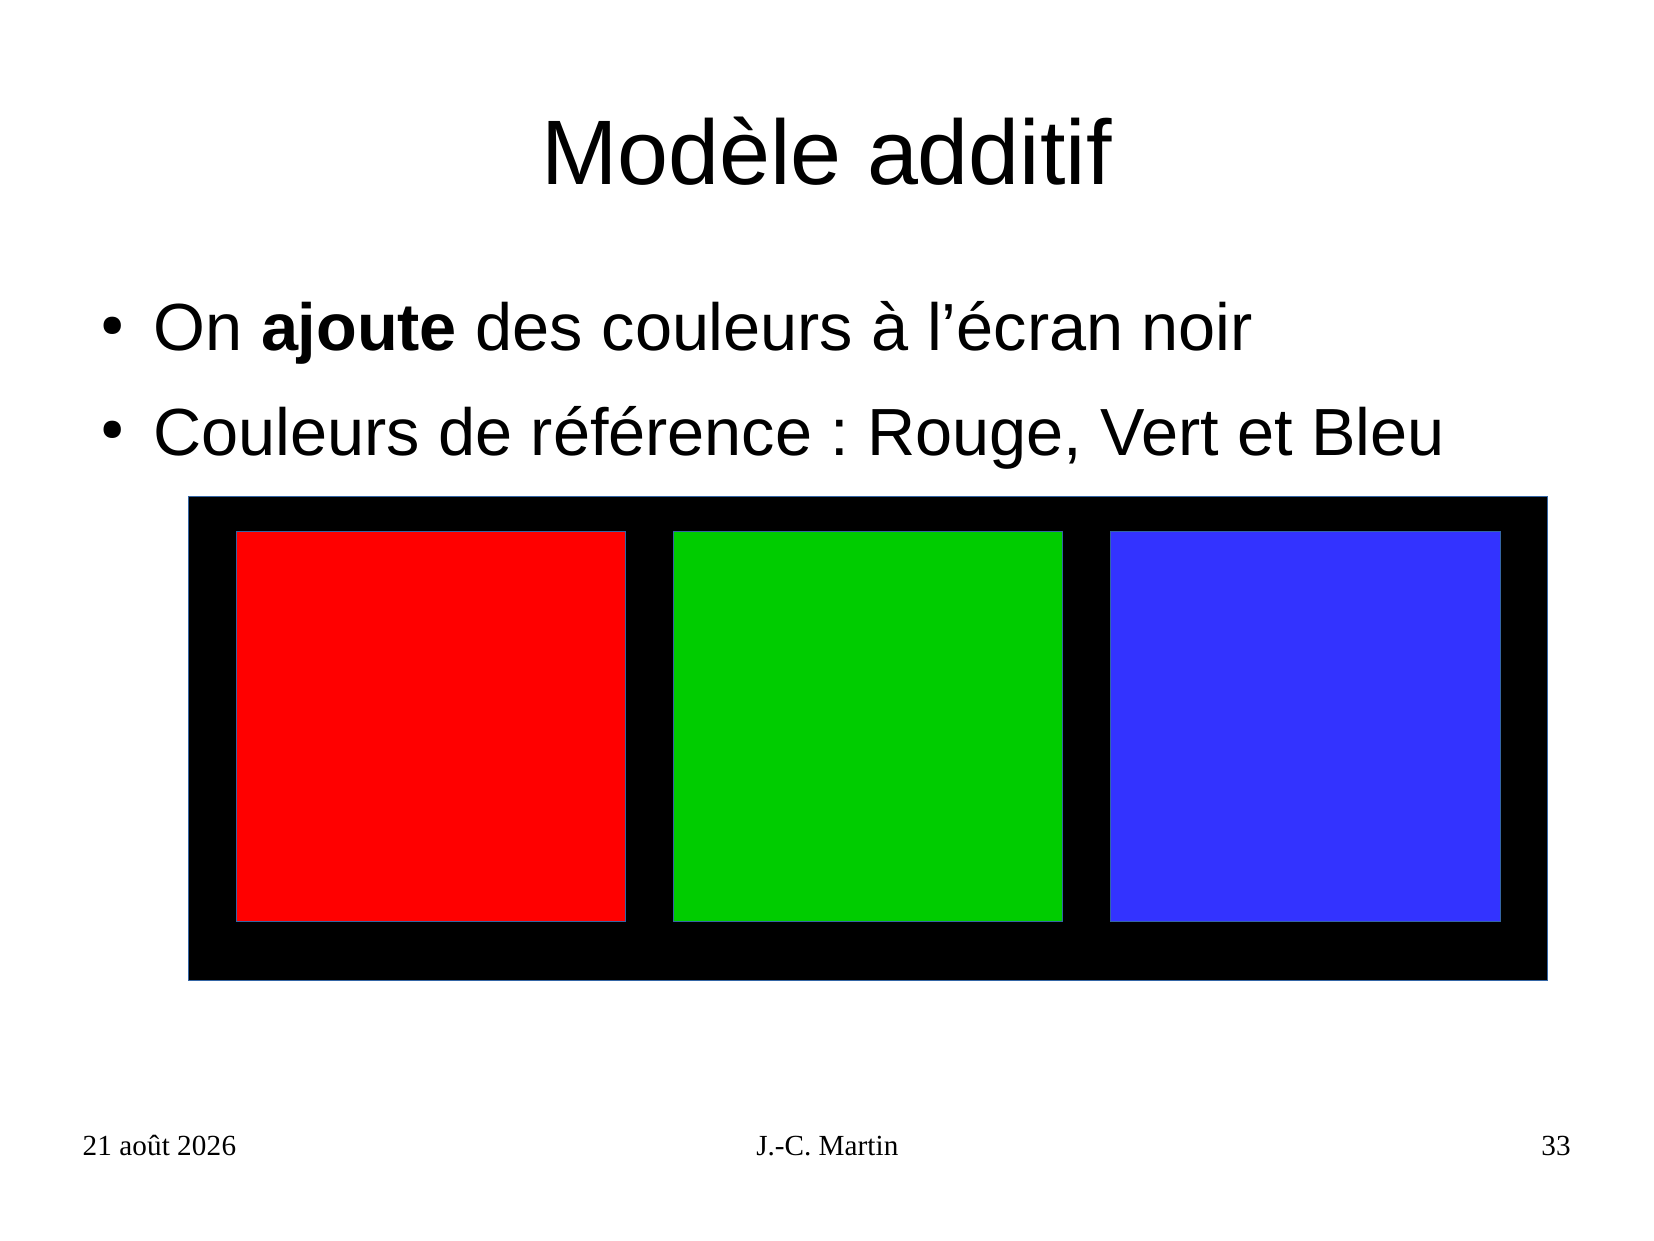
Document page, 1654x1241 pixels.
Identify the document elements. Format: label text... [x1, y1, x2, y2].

text_box [673, 531, 1063, 922]
title Modèle additif [82, 49, 1571, 257]
text_box [236, 531, 626, 922]
list On ajoute des couleurs à l’écran noir Couleurs de référence : Rouge, Vert et Bleu [82, 290, 1571, 1010]
text_box [1110, 531, 1501, 922]
